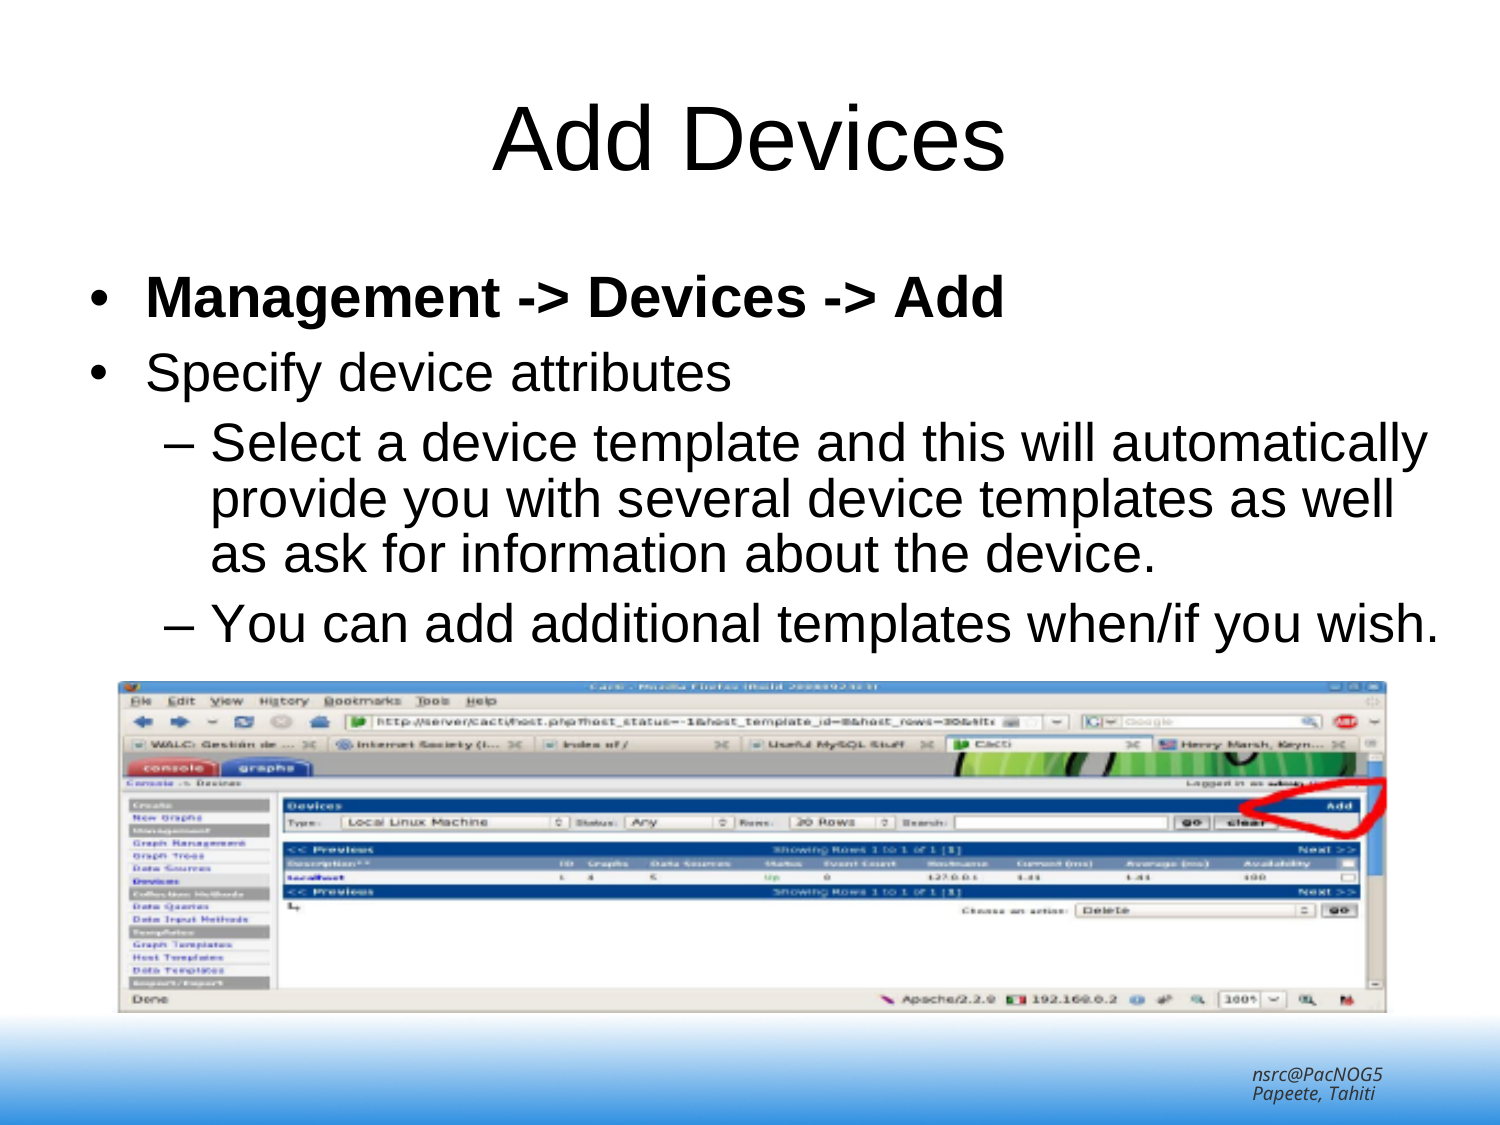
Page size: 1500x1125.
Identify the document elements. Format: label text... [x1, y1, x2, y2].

list Management -> Devices -> Add Specify device attributes Select a device template and this will automatically provide you with several device templates as well as ask for information about the device. You can add additional templates when/if you wish. [75, 262, 1463, 1006]
picture [0, 681, 1500, 1125]
title Add Devices [75, 45, 1426, 233]
